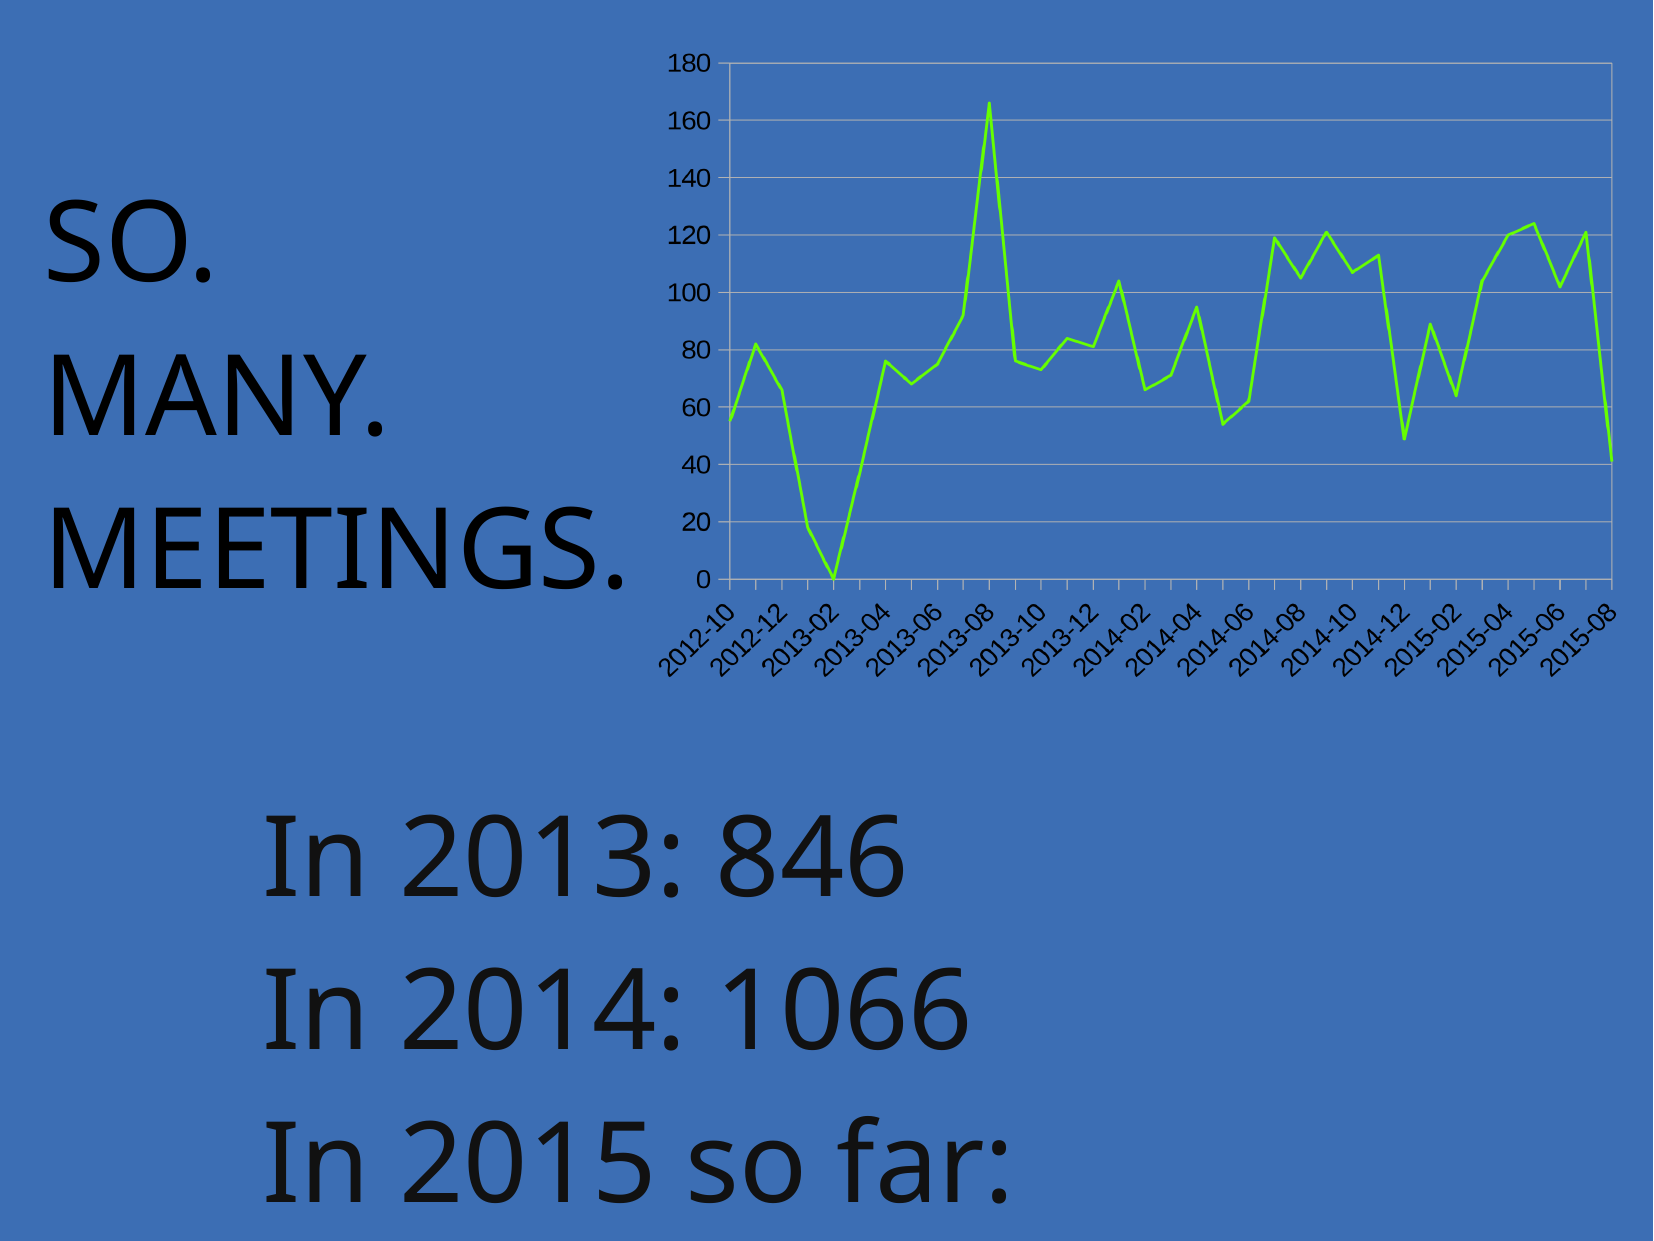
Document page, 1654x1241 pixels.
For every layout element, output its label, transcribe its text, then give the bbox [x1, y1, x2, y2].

text_box In 2013: 846 In 2014: 1066 In 2015 so far: 765 [247, 768, 1232, 1135]
picture [0, 0, 1653, 1241]
